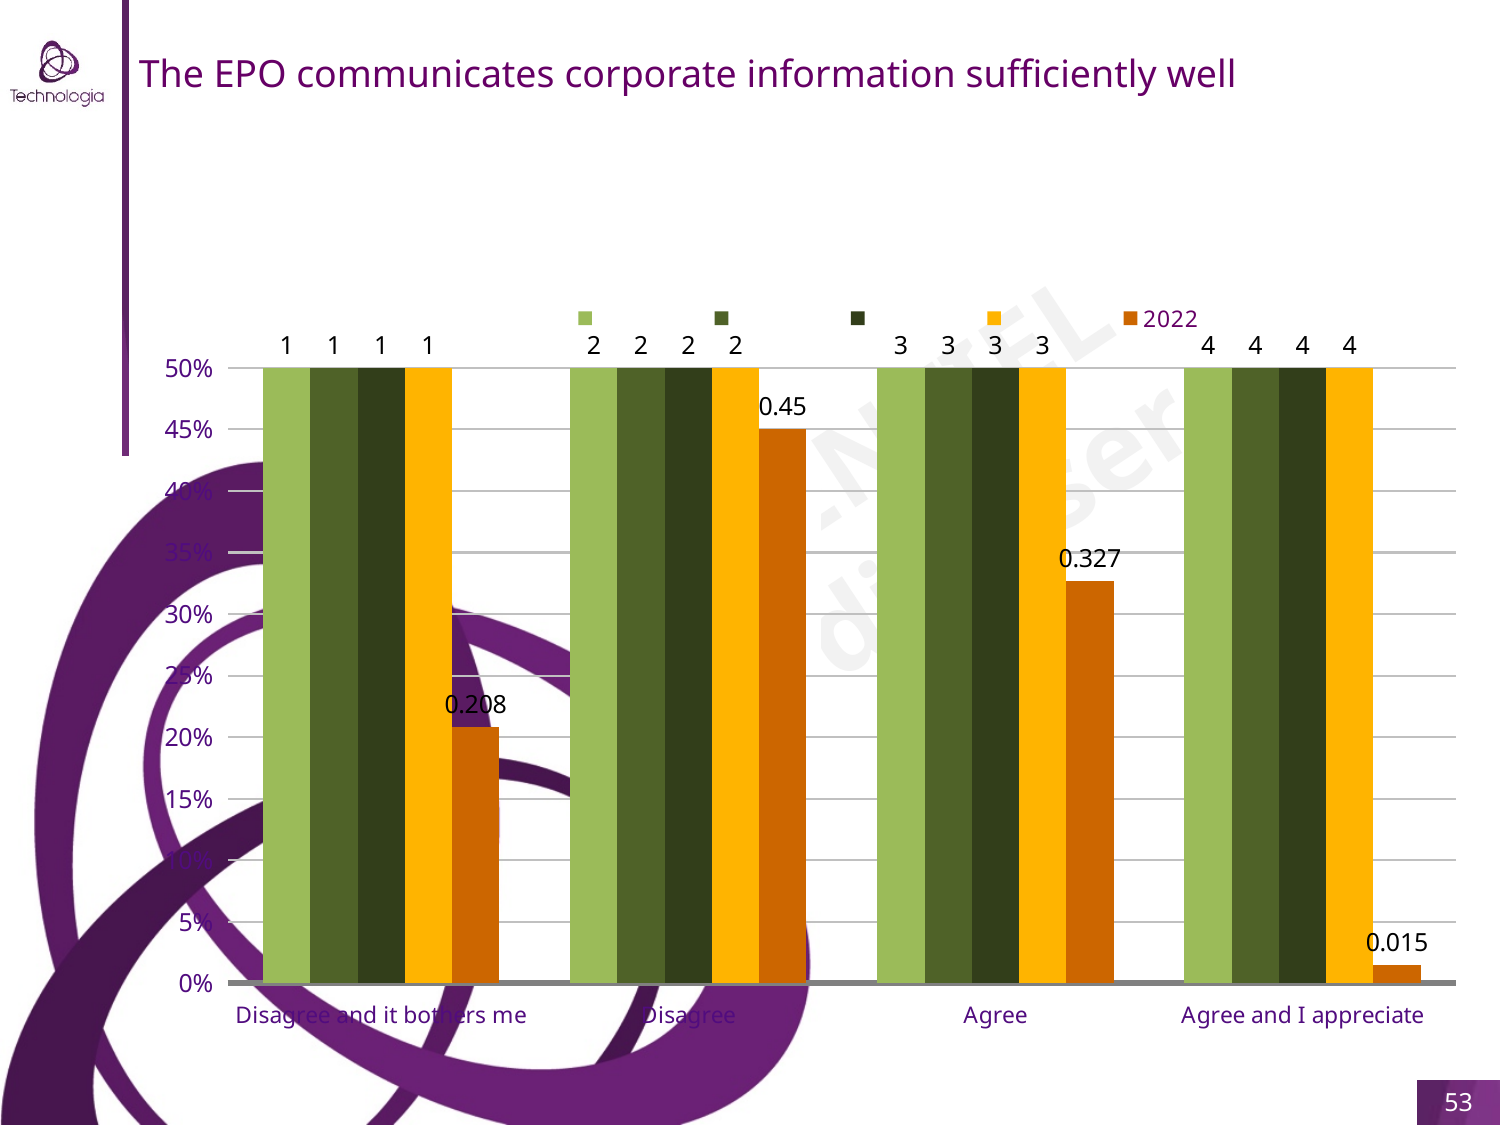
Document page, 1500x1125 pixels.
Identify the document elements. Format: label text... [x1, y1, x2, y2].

picture [0, 33, 113, 114]
title The EPO communicates corporate information sufficiently well [123, 42, 1282, 185]
picture [1417, 1080, 1500, 1125]
picture [0, 0, 821, 1125]
chart [123, 215, 1460, 1083]
